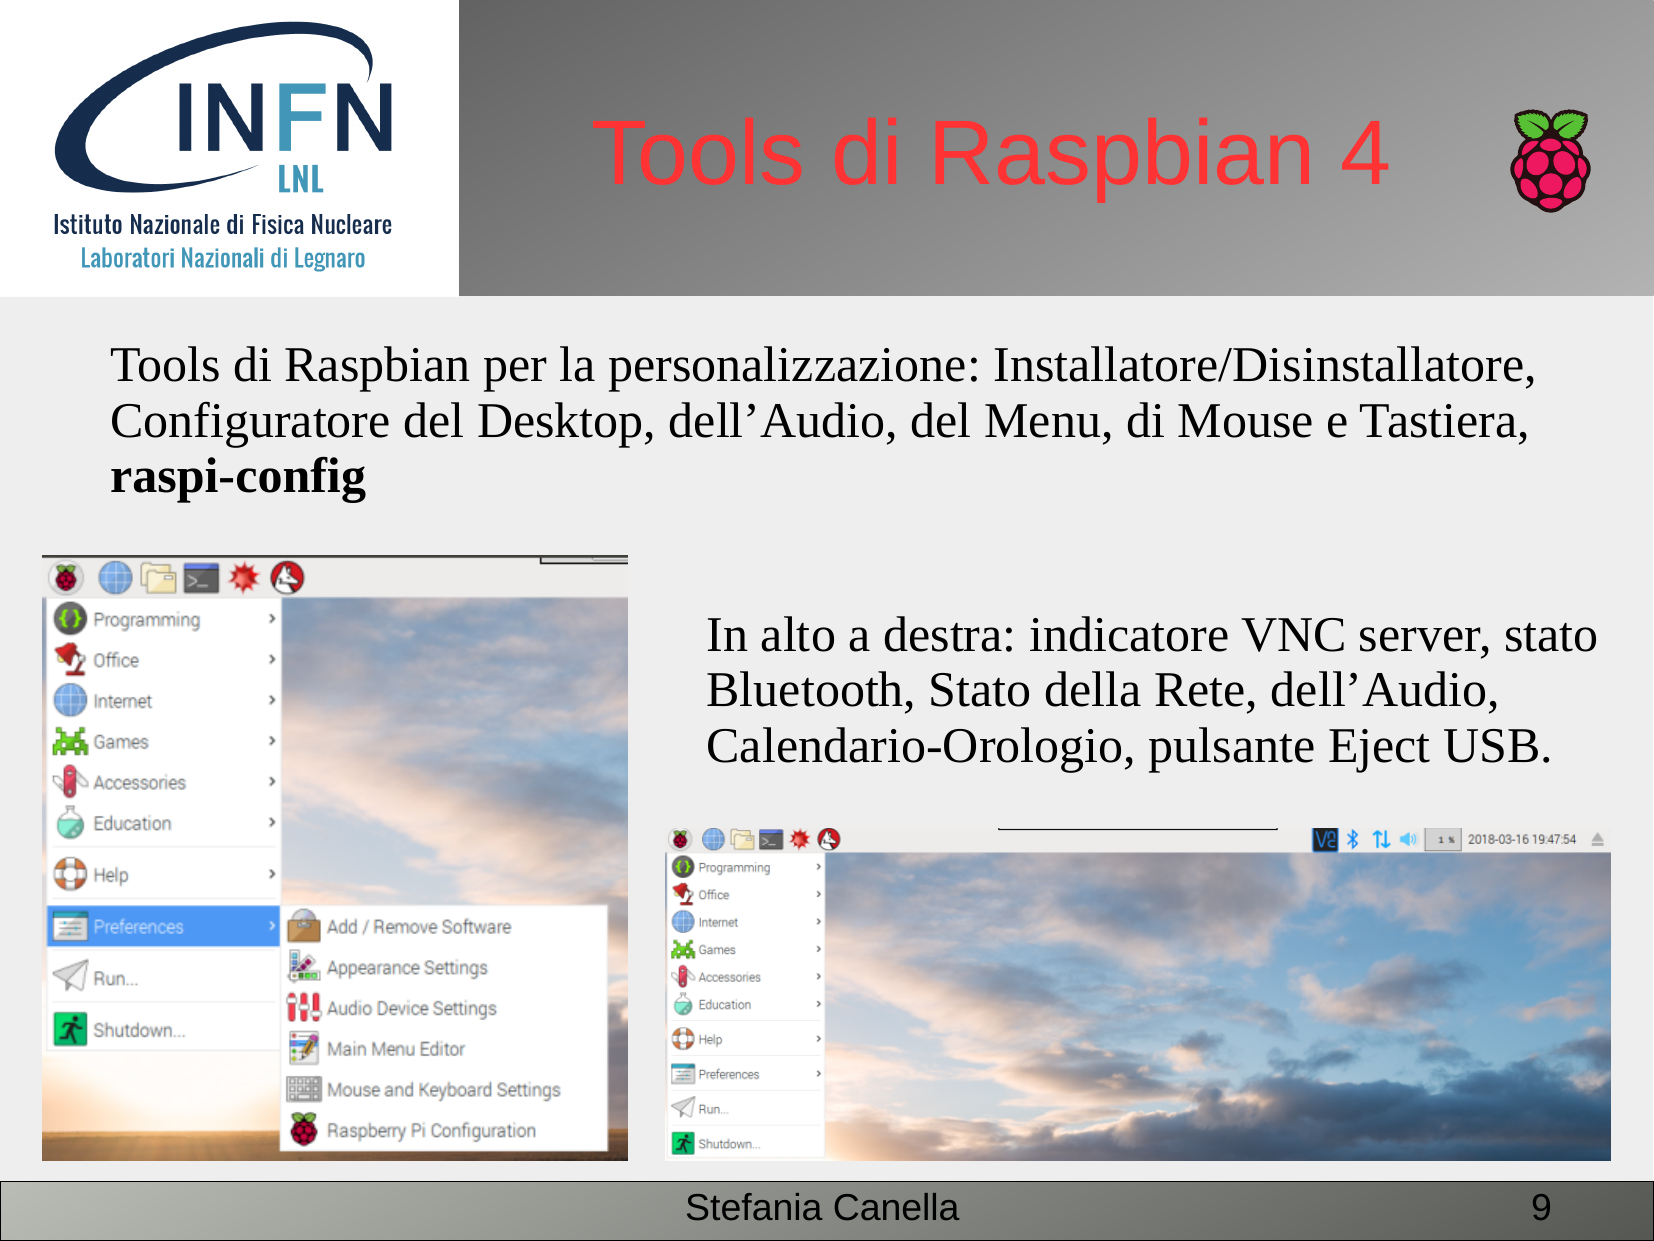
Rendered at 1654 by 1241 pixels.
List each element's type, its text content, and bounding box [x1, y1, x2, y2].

text_box <number> [1516, 1178, 1654, 1241]
picture [42, 555, 628, 1161]
text_box Stefania Canella [670, 1178, 984, 1241]
picture [665, 828, 1611, 1161]
picture [0, 0, 459, 297]
text_box In alto a destra: indicatore VNC server, stato Bluetooth, Stato della Rete, dell’Audio, Calendario-Orologio, pulsante Eject USB. [677, 555, 1606, 826]
text_box [0, 1181, 670, 1241]
text_box [459, 0, 1654, 296]
text_box [984, 1181, 1516, 1241]
subtitle Tools di Raspbian per la personalizzazione: Installatore/Disinstallatore, Configuratore del Desktop, dell’Audio, del Menu, di Mouse e Tastiera, raspi-config [80, 326, 1573, 514]
title Tools di Raspbian 4 [459, 49, 1571, 257]
